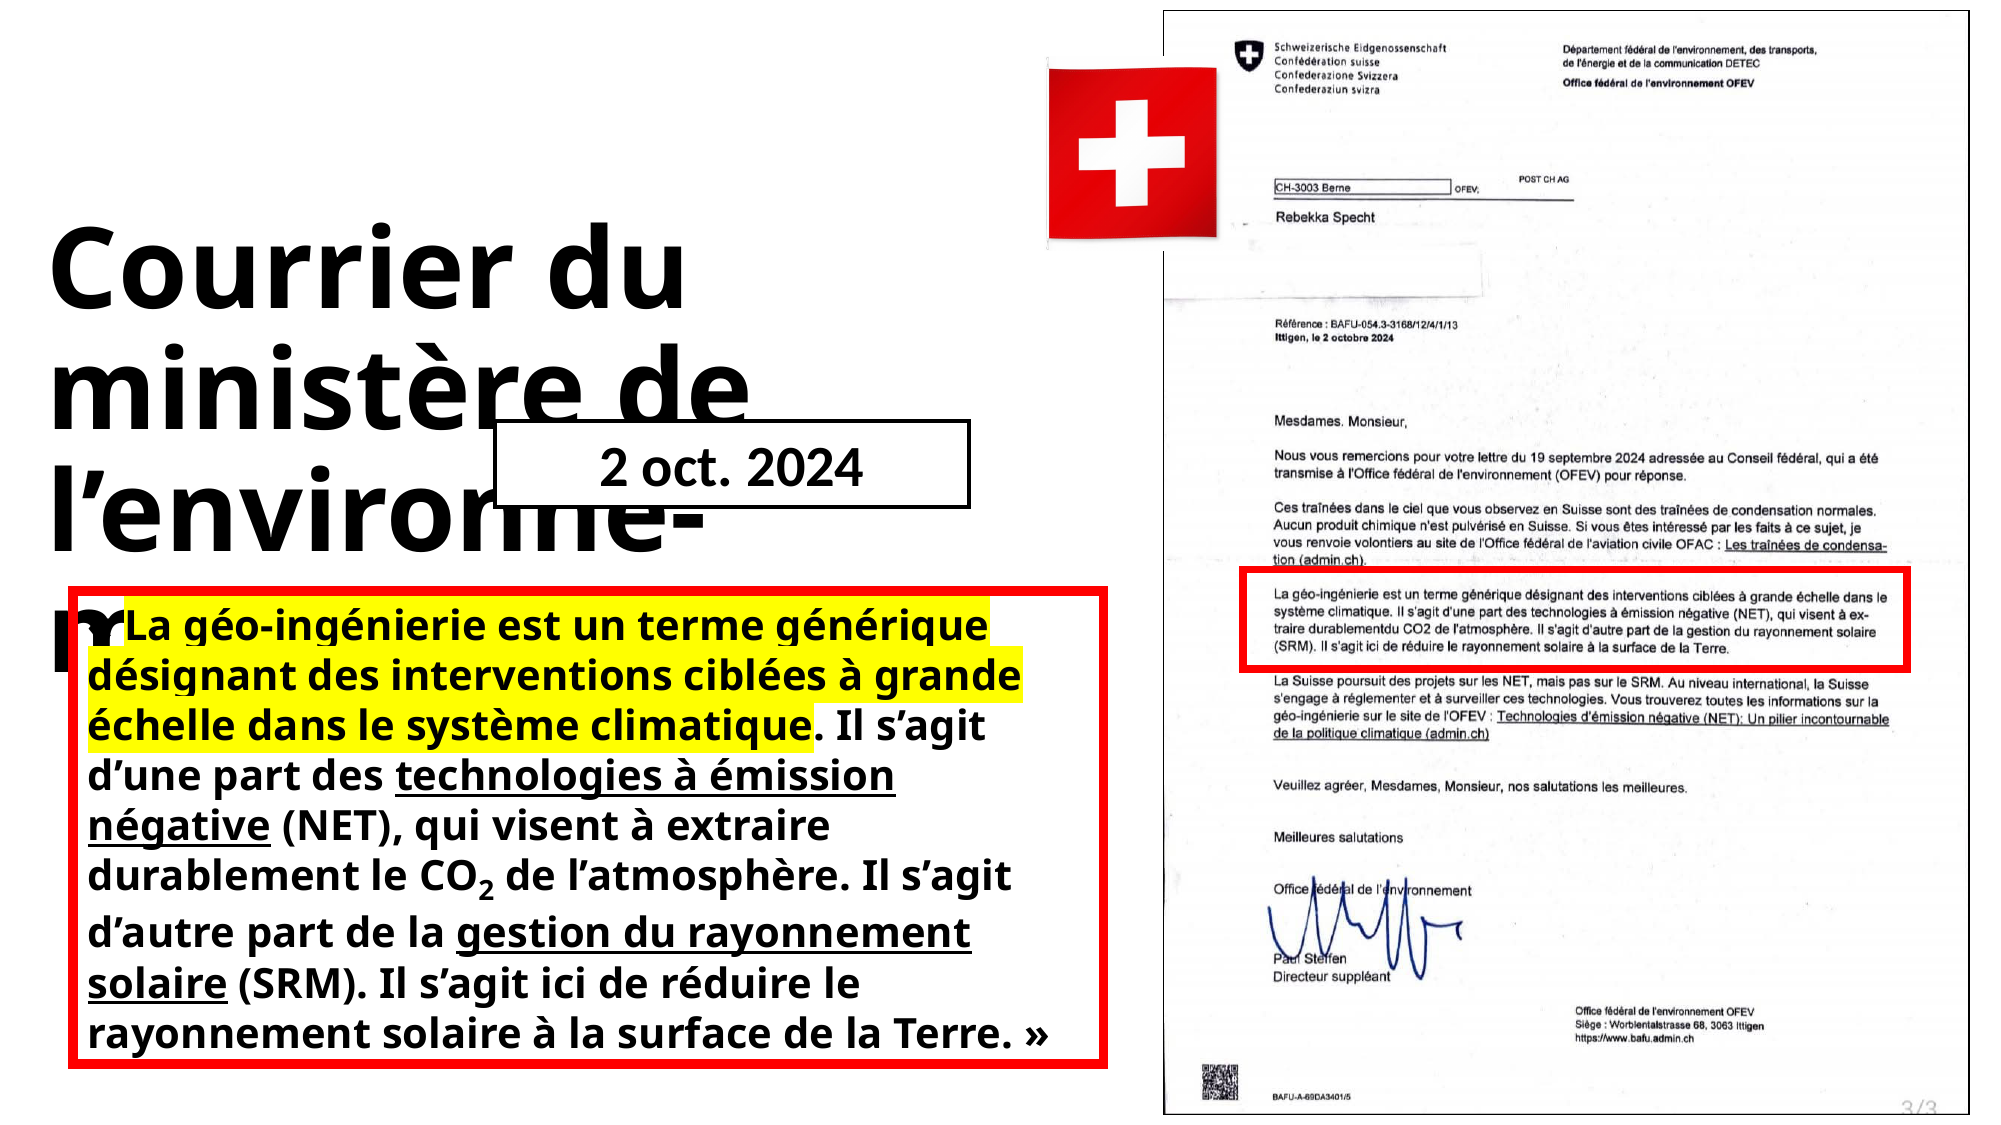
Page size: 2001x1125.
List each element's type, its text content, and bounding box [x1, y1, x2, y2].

title Courrier du ministère de l’environne-ment [31, 203, 1000, 422]
text_box « La géo-ingénierie est un terme générique désignant des interventions ciblées à grande échelle dans le système climatique. Il s’agit d’une part des technologies à émission négative (NET), qui visent à extraire durablement le CO2 de l’atmosphère. Il s’agit d’autre part de la gestion du rayonnement solaire (SRM). Il s’agit ici de réduire le rayonnement solaire à la surface de la Terre. » [72, 591, 1104, 1011]
text_box 2 oct. 2024 [495, 421, 969, 507]
picture [1044, 11, 1969, 1114]
